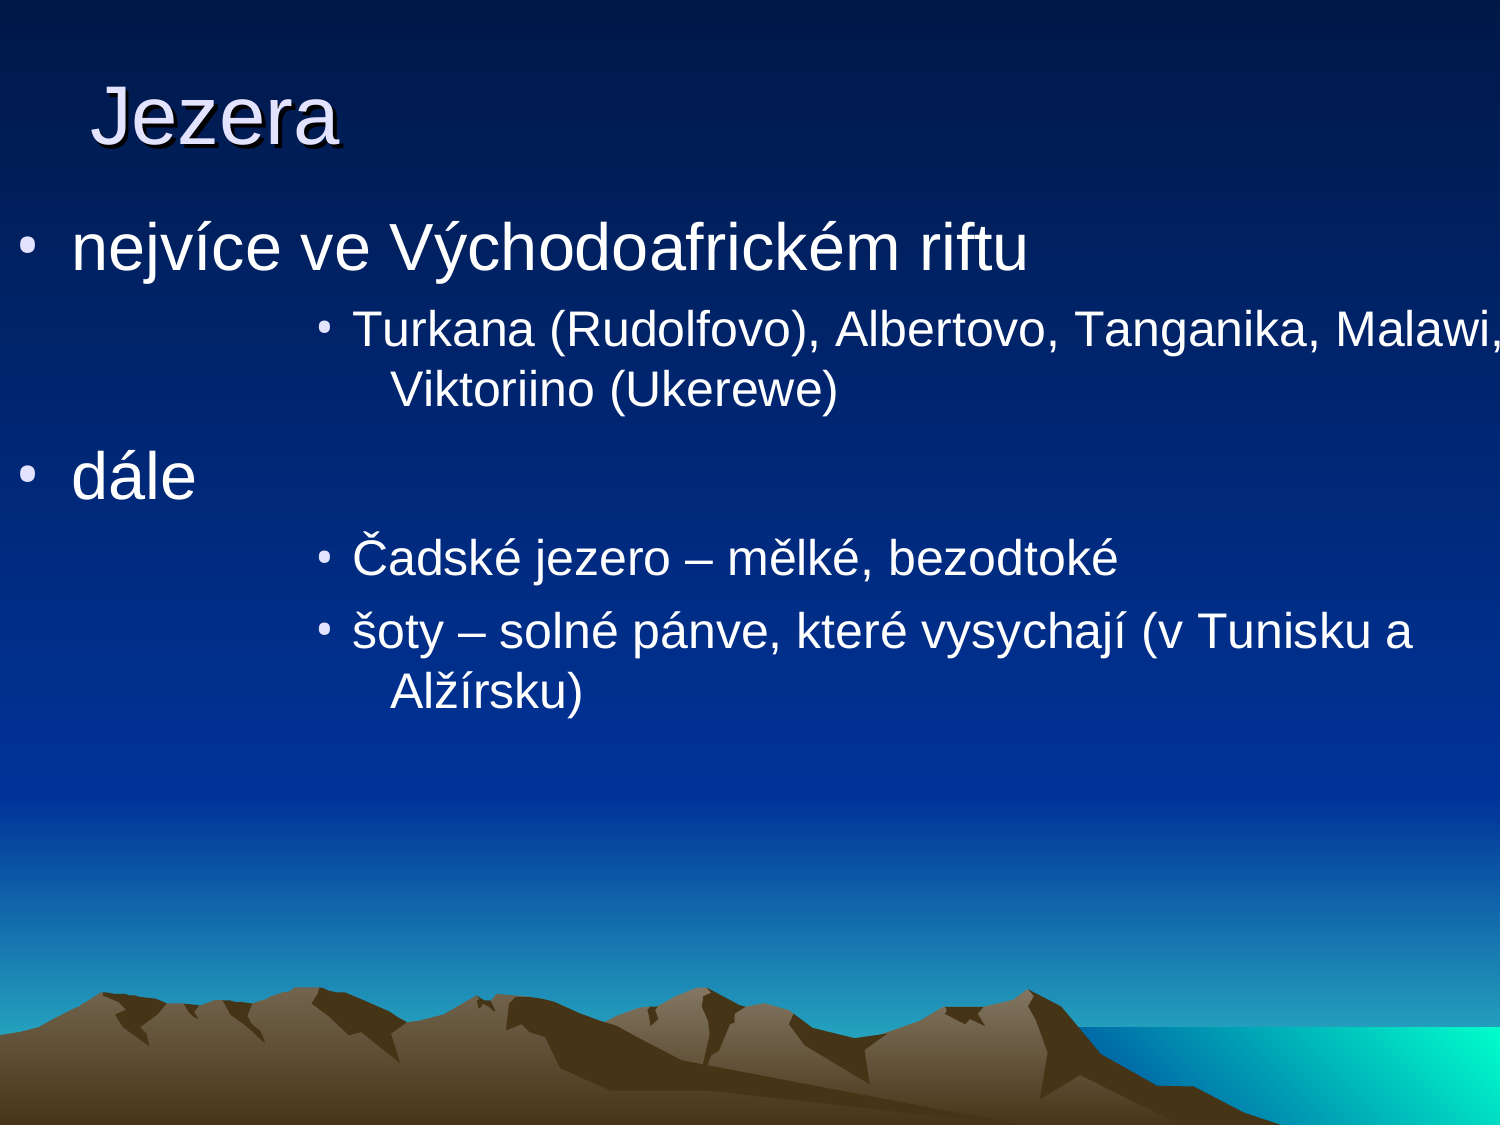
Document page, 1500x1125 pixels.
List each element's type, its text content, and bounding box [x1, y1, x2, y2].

list nejvíce ve Východoafrickém riftu Turkana (Rudolfovo), Albertovo, Tanganika, Malawi, Viktoriino (Ukerewe) dále Čadské jezero – mělké, bezodtoké šoty – solné pánve, které vysychají (v Tunisku a Alžírsku) [0, 196, 1500, 1000]
title Jezera [75, 37, 1426, 185]
